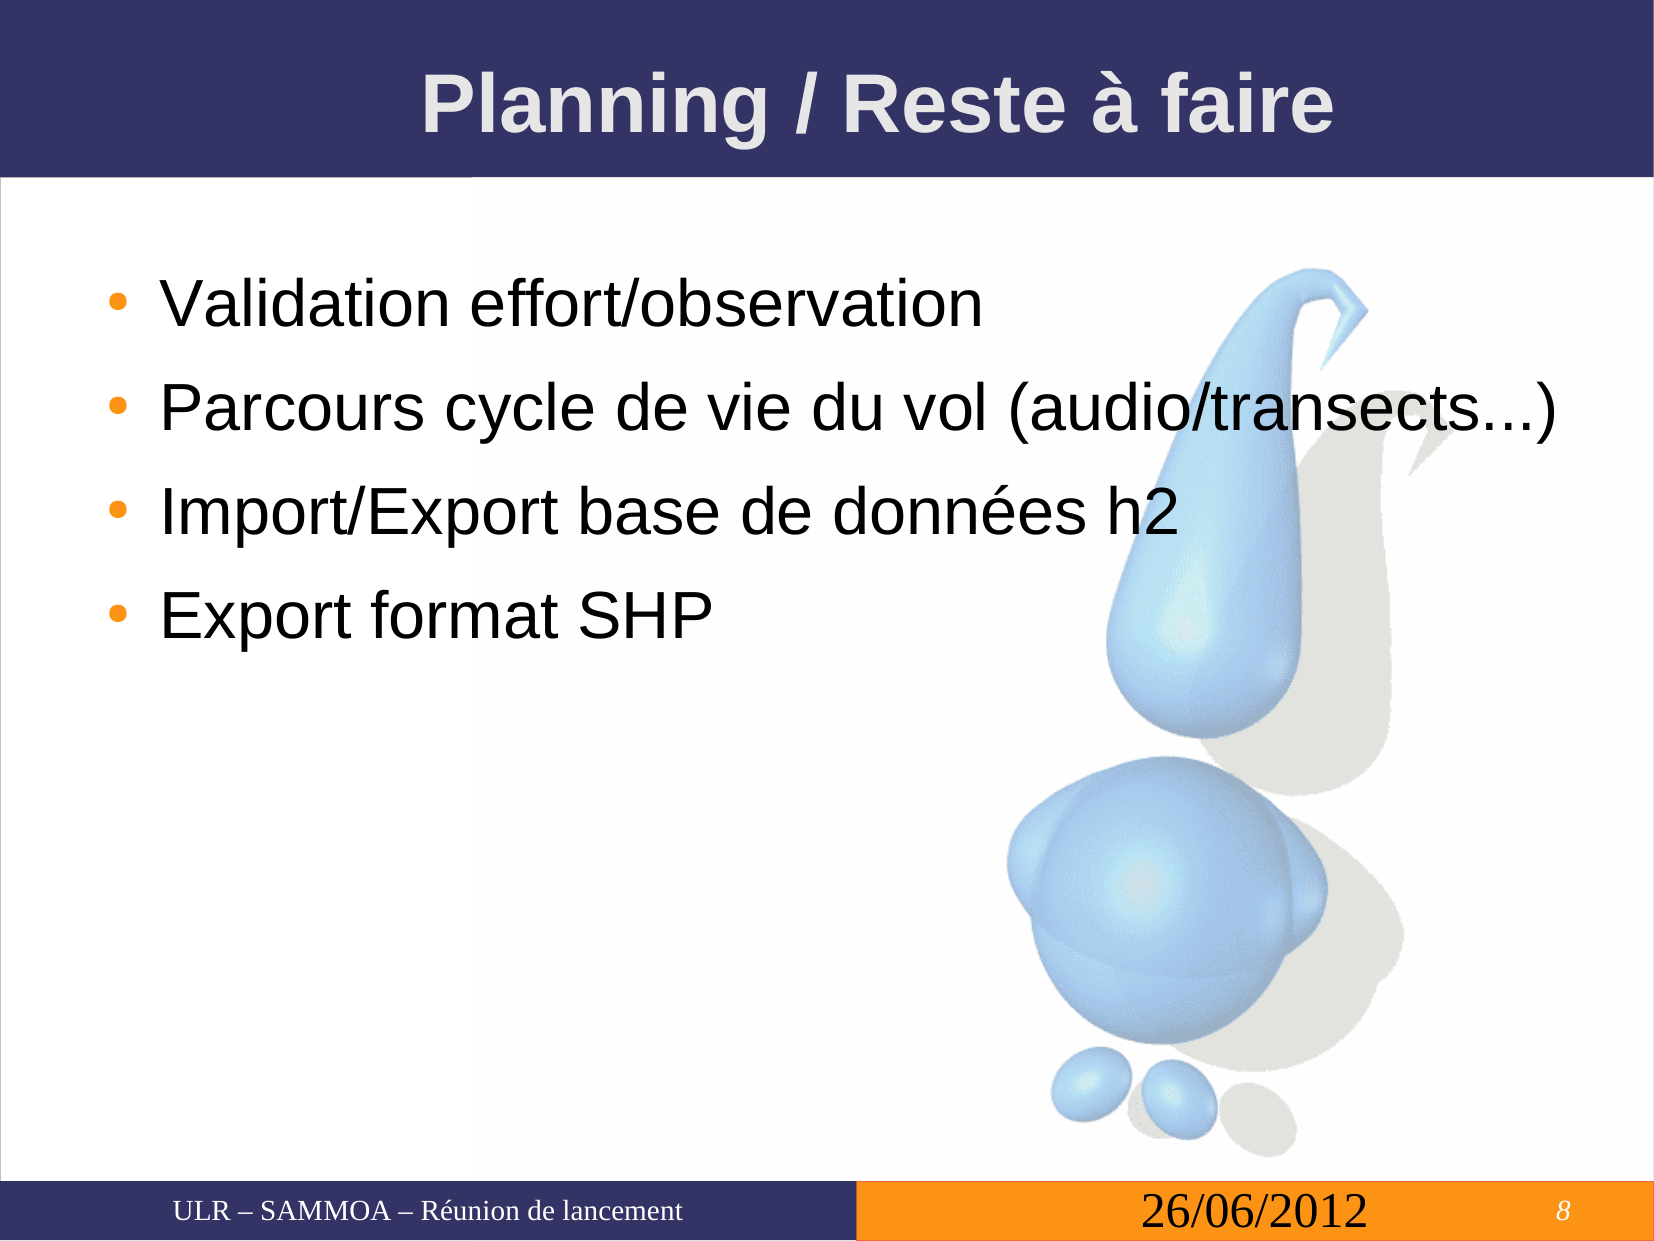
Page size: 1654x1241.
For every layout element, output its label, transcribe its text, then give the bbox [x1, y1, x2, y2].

picture [472, 178, 1654, 1181]
list Validation effort/observation Parcours cycle de vie du vol (audio/transects...) Import/Export base de données h2 Export format SHP [88, 265, 1595, 1152]
title Planning / Reste à faire [123, 0, 1536, 208]
